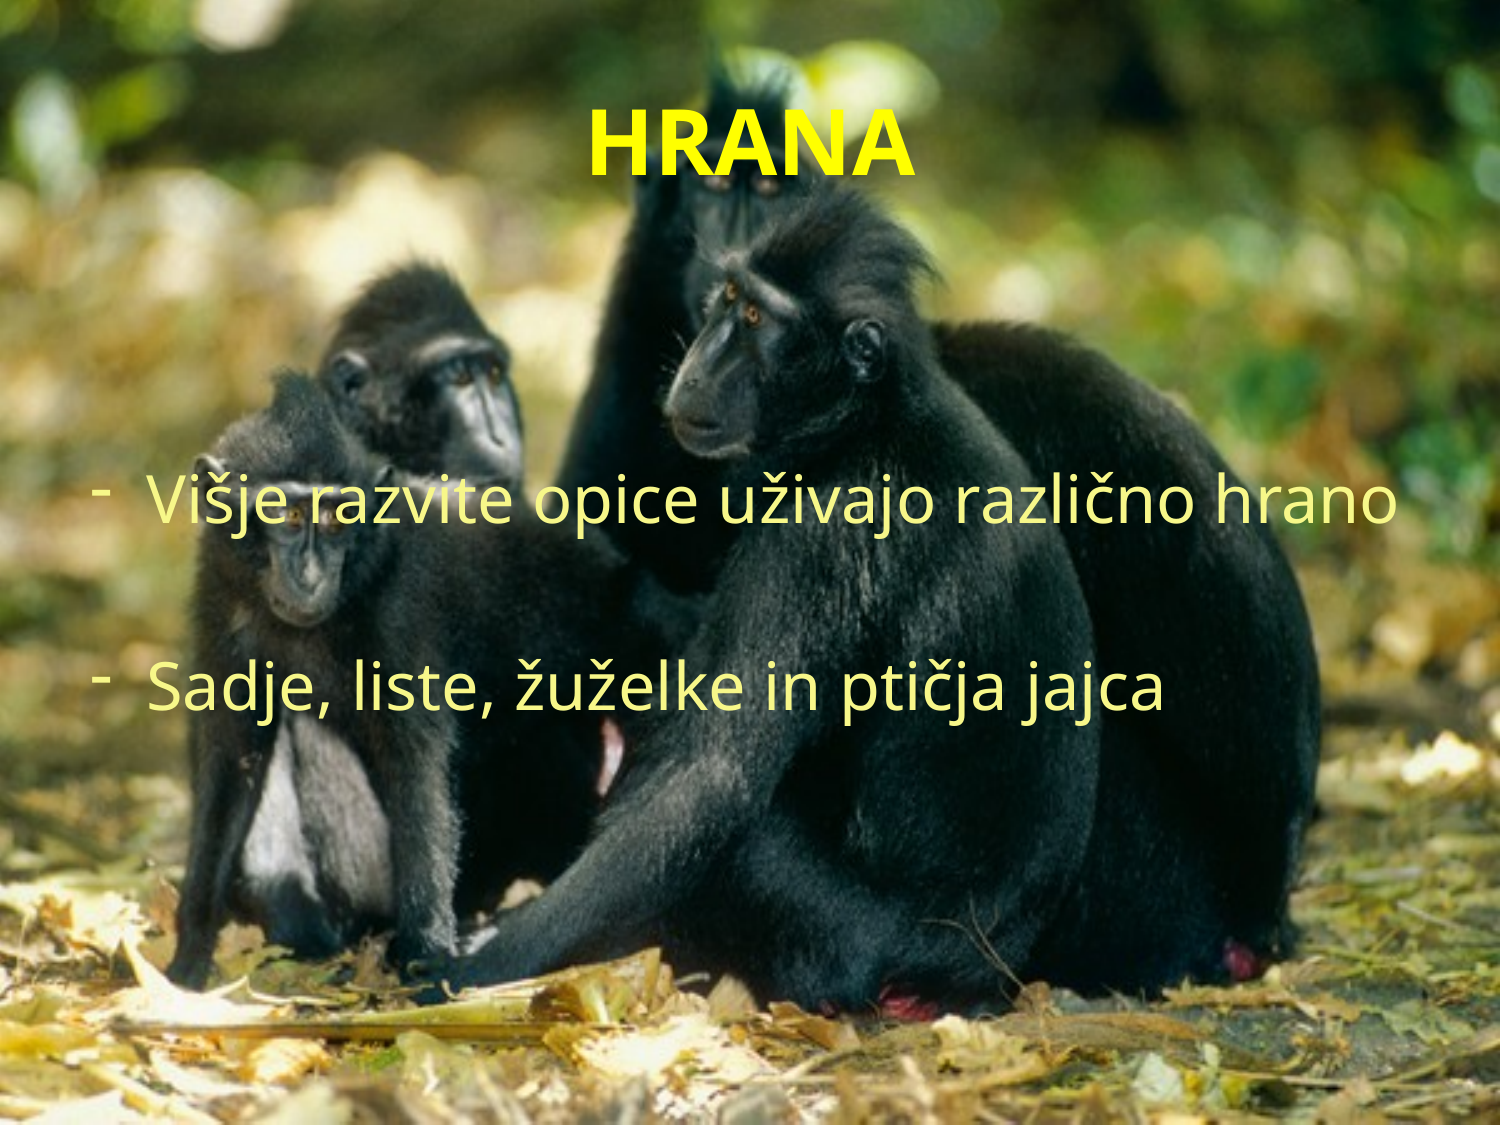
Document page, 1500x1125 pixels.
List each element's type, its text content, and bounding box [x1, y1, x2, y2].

title HRANA [75, 45, 1425, 233]
list Višje razvite opice uživajo različno hrano Sadje, liste, žuželke in ptičja jajca [75, 262, 1425, 1005]
picture [0, 0, 1500, 1125]
